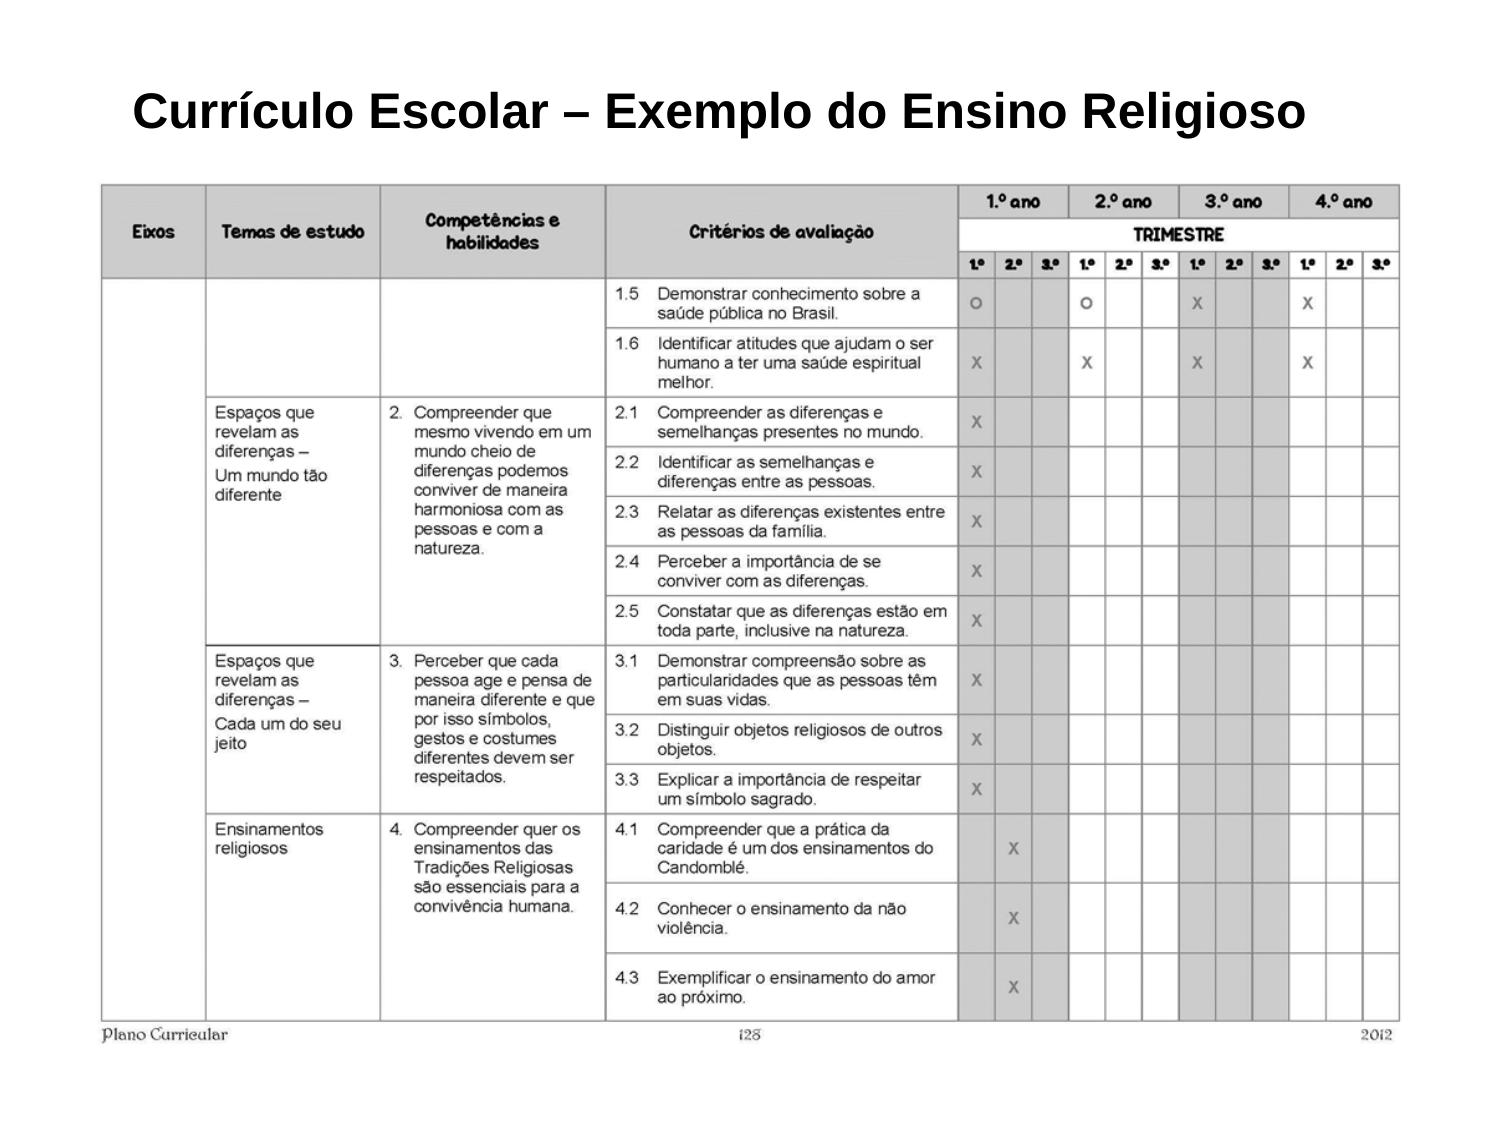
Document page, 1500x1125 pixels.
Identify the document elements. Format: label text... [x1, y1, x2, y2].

picture [29, 113, 1471, 1115]
text_box Currículo Escolar – Exemplo do Ensino Religioso [117, 71, 1323, 147]
